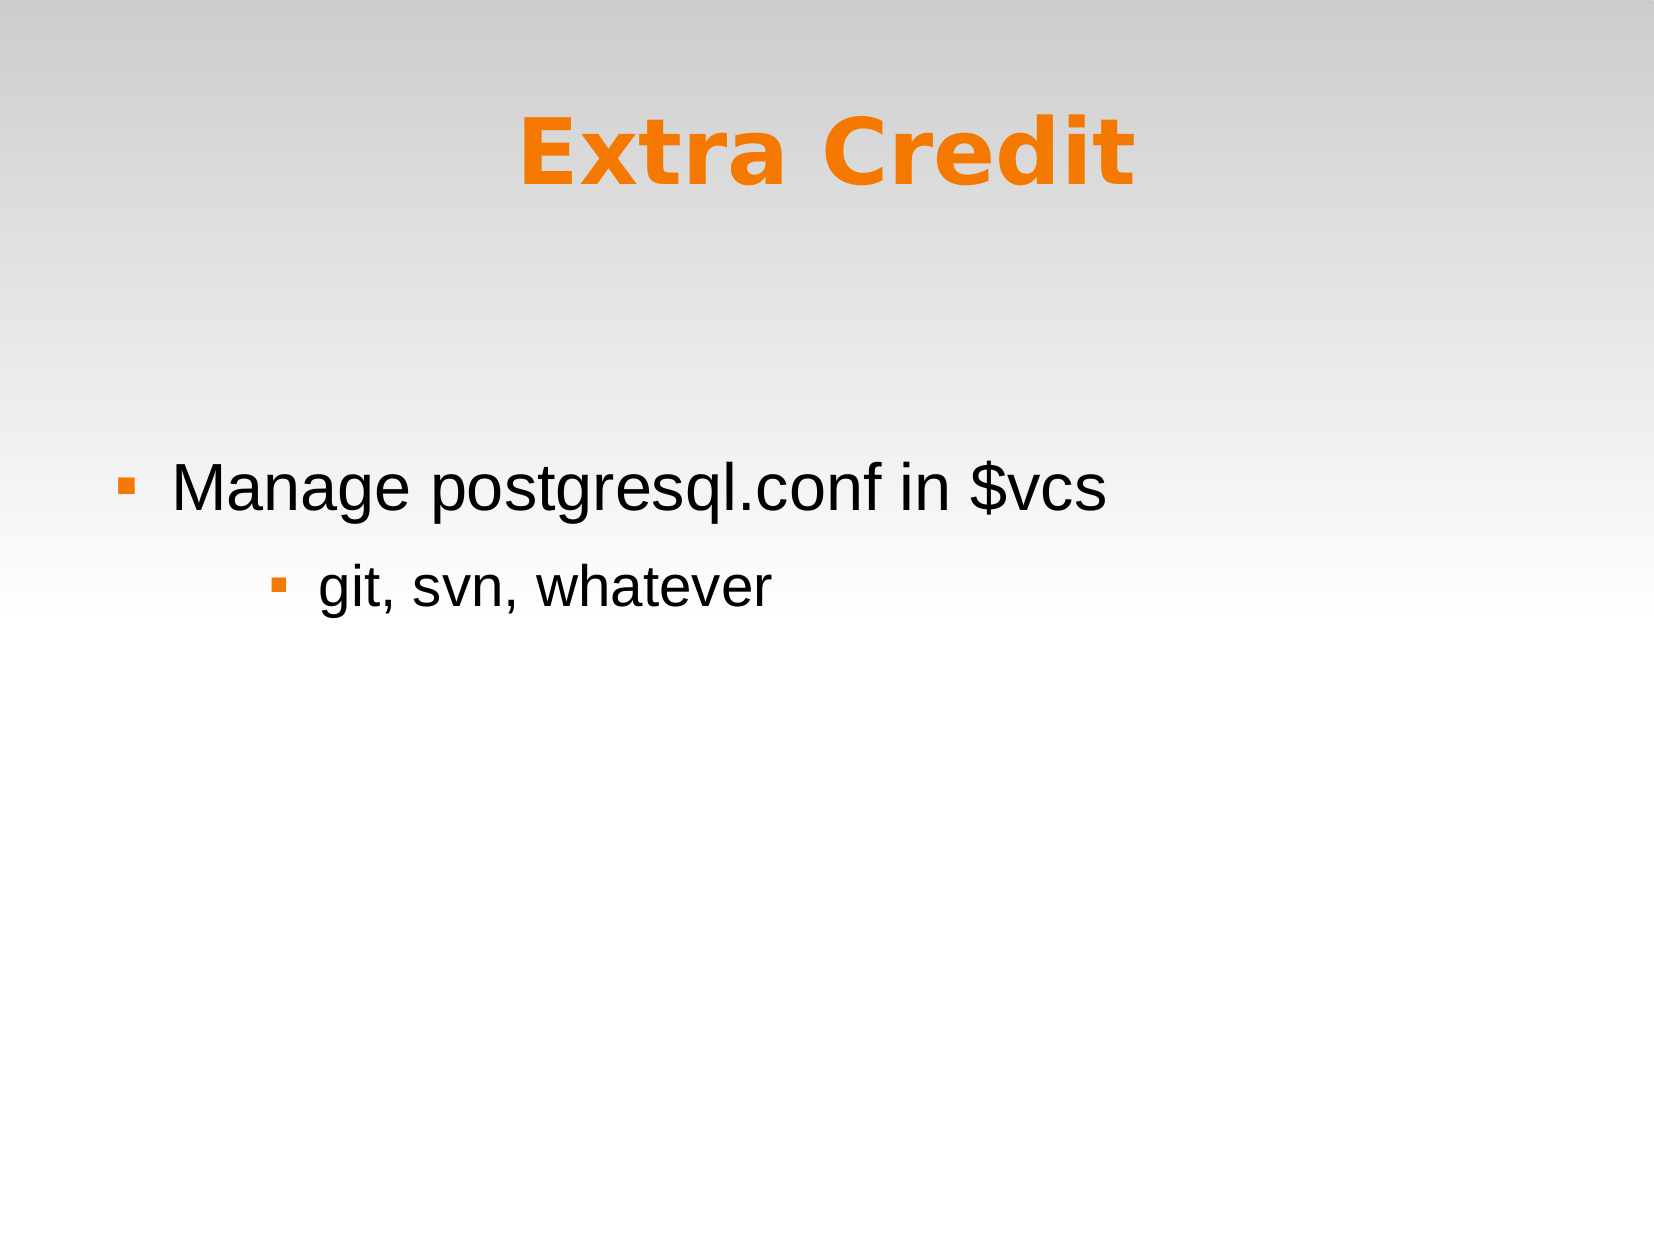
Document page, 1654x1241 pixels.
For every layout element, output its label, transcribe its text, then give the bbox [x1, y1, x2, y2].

title Extra Credit [82, 56, 1571, 250]
list Manage postgresql.conf in $vcs git, svn, whatever [82, 450, 1571, 1094]
